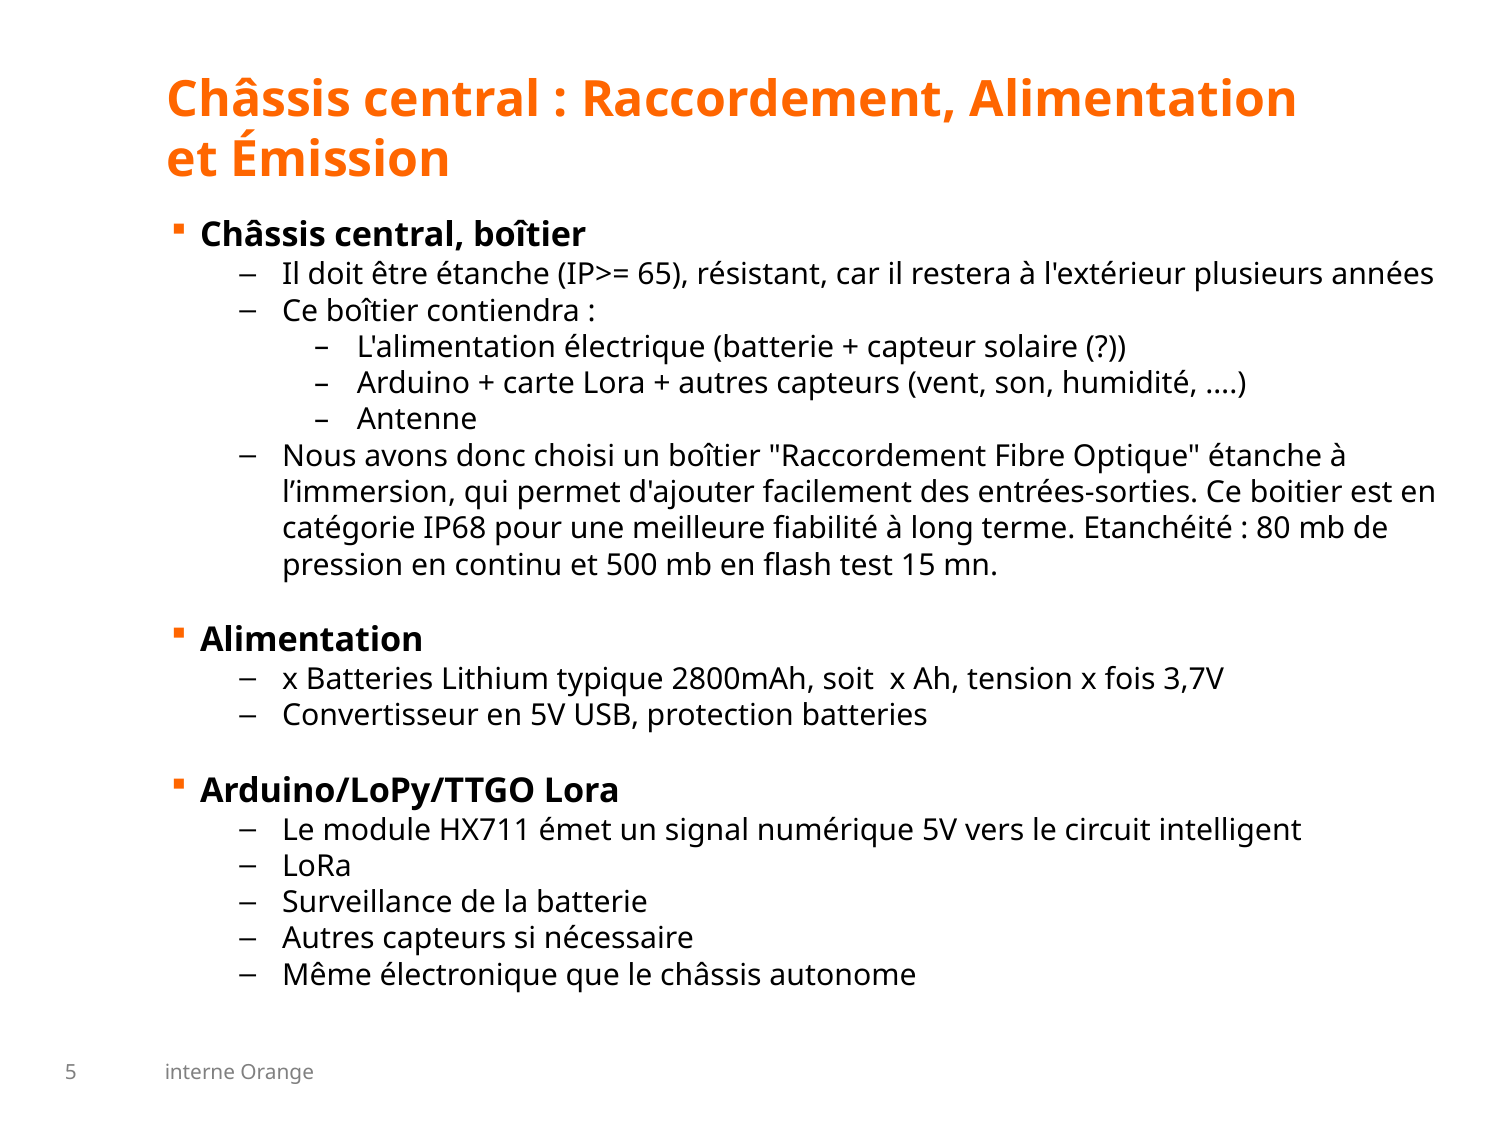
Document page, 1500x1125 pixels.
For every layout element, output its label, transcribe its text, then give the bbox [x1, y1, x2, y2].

list Châssis central, boîtier Il doit être étanche (IP>= 65), résistant, car il restera à l'extérieur plusieurs années Ce boîtier contiendra : L'alimentation électrique (batterie + capteur solaire (?)) Arduino + carte Lora + autres capteurs (vent, son, humidité, ….) Antenne Nous avons donc choisi un boîtier "Raccordement Fibre Optique" étanche à l’immersion, qui permet d'ajouter facilement des entrées-sorties. Ce boitier est en catégorie IP68 pour une meilleure fiabilité à long terme. Etanchéité : 80 mb de pression en continu et 500 mb en flash test 15 mn. Alimentation x Batteries Lithium typique 2800mAh, soit x Ah, tension x fois 3,7V Convertisseur en 5V USB, protection batteries Arduino/LoPy/TTGO Lora Le module HX711 émet un signal numérique 5V vers le circuit intelligent LoRa Surveillance de la batterie Autres capteurs si nécessaire Même électronique que le châssis autonome [171, 212, 1441, 1006]
title Châssis central : Raccordement, Alimentation et Émission [166, 66, 1329, 126]
